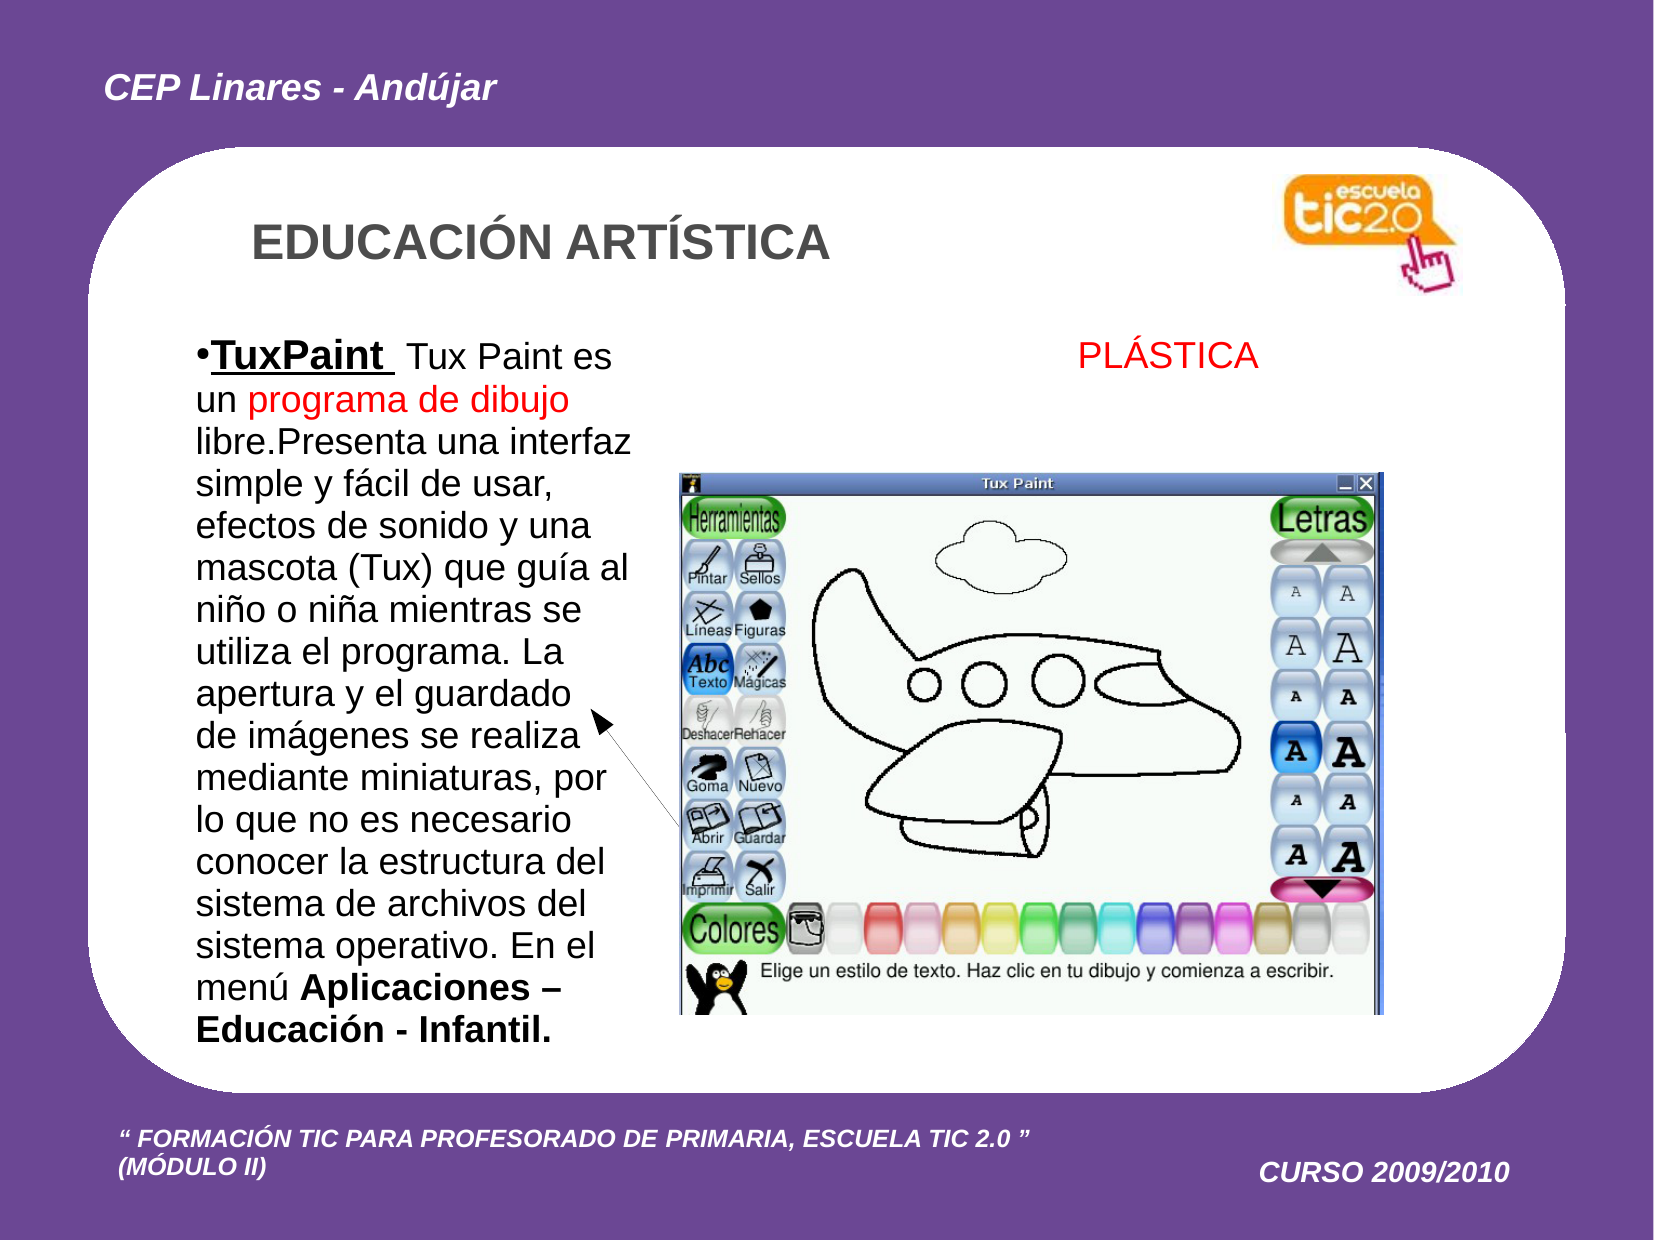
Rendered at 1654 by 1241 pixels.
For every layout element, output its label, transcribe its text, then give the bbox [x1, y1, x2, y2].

text_box PLÁSTICA [1062, 326, 1275, 384]
picture [1272, 174, 1463, 296]
text_box EDUCACIÓN ARTÍSTICA [236, 206, 1152, 279]
text_box TuxPaint Tux Paint es un programa de dibujo libre.Presenta una interfaz simple y fácil de usar, efectos de sonido y una mascota (Tux) que guía al niño o niña mientras se utiliza el programa. La apertura y el guardado de imágenes se realiza mediante miniaturas, por lo que no es necesario conocer la estructura del sistema de archivos del sistema operativo. En el menú Aplicaciones – Educación - Infantil. [180, 324, 650, 1063]
picture [679, 472, 1384, 1015]
